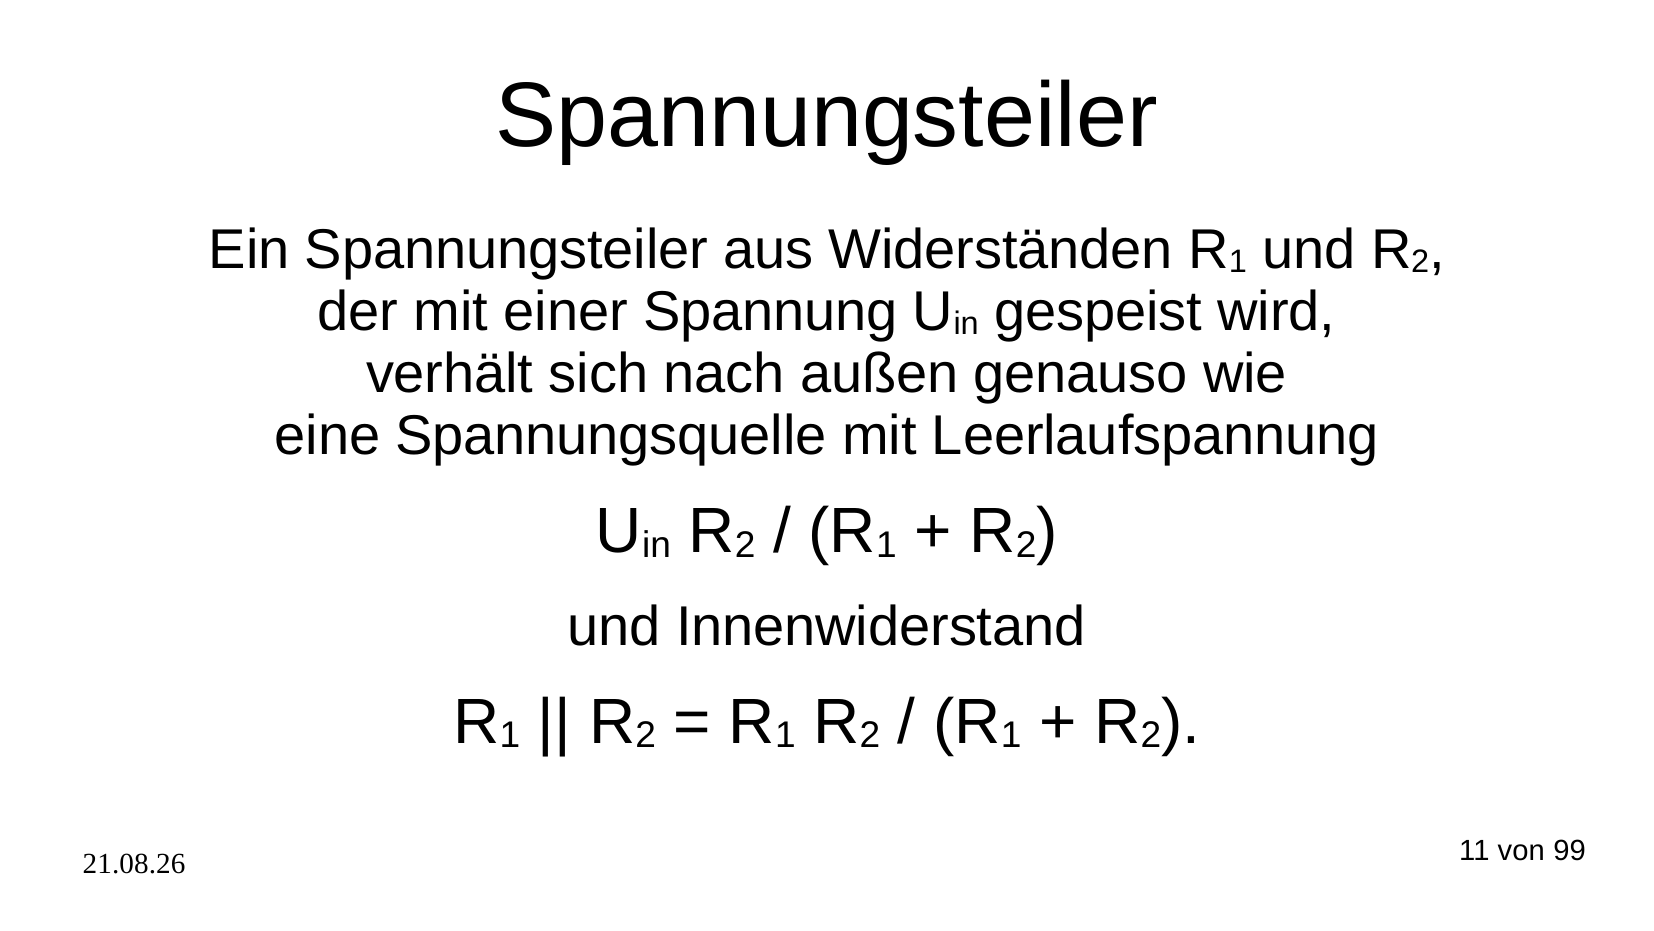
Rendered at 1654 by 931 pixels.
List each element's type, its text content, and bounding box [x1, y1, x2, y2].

title Spannungsteiler [82, 37, 1571, 193]
list Ein Spannungsteiler aus Widerständen R1 und R2, der mit einer Spannung Uin gespeist wird, verhält sich nach außen genauso wie eine Spannungsquelle mit Leerlaufspannung Uin R2 / (R1 + R2) und Innenwiderstand R1 || R2 = R1 R2 / (R1 + R2). [82, 217, 1571, 758]
